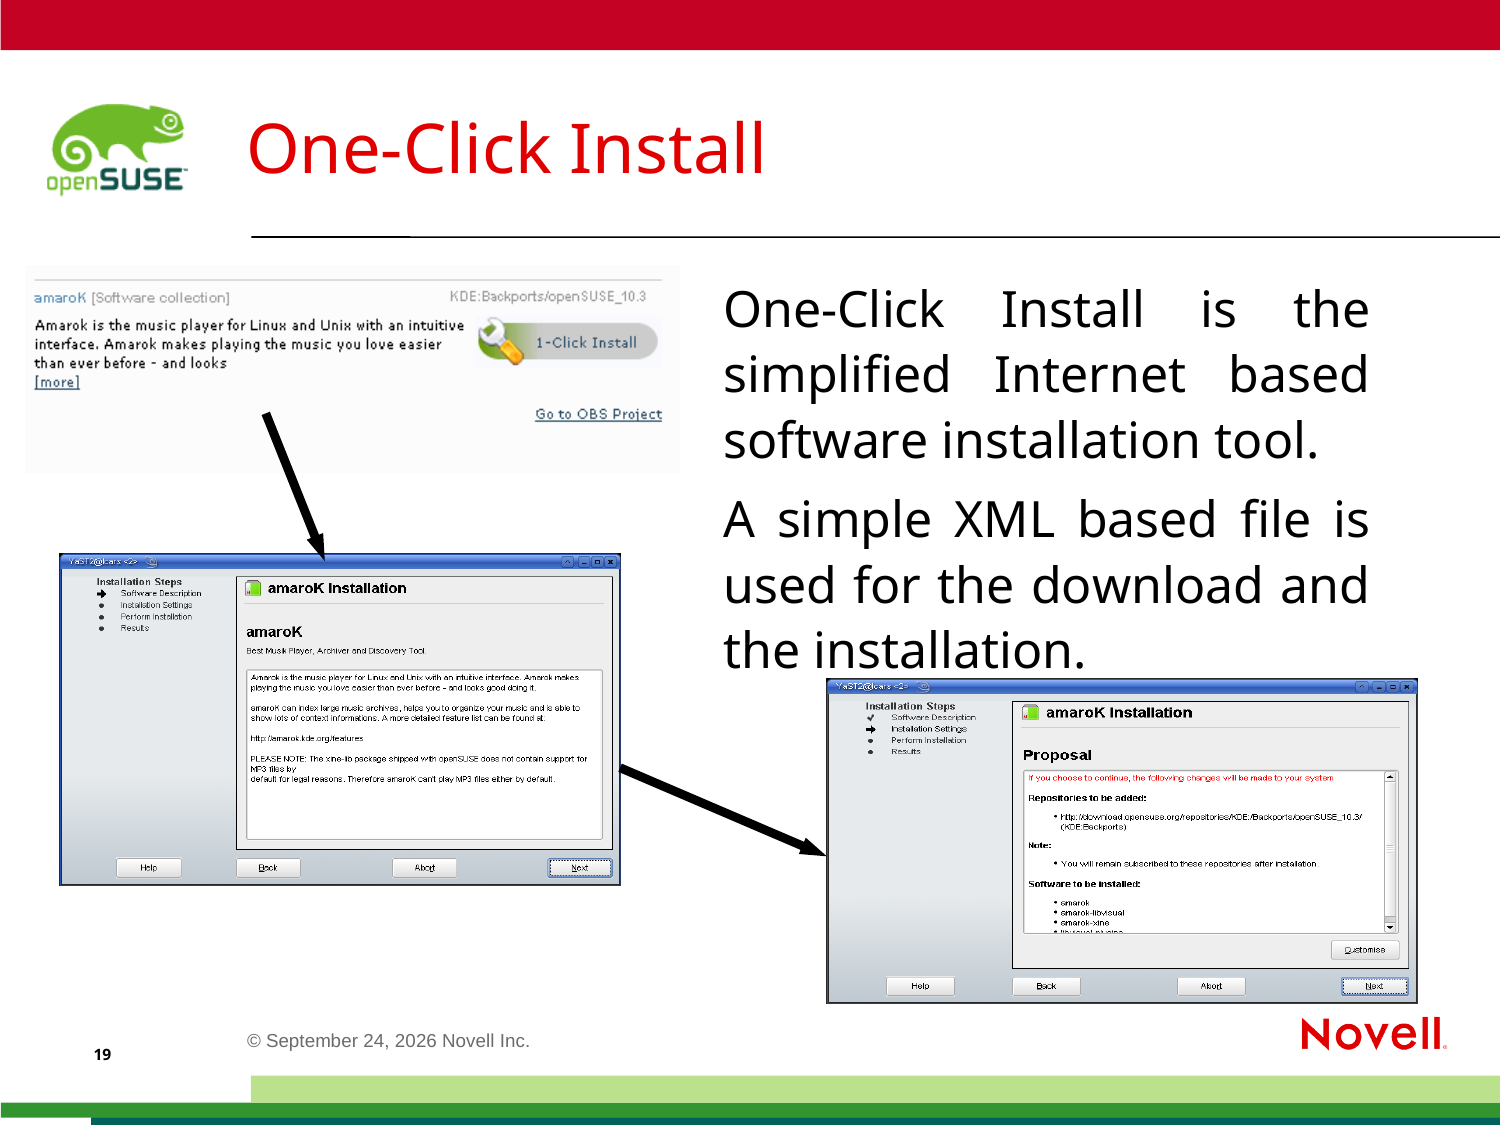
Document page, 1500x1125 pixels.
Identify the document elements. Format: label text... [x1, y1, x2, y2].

picture [25, 265, 680, 473]
picture [826, 678, 1418, 1004]
list One-Click Install is the simplified Internet based software installation tool. A simple XML based file is used for the download and the installation. [708, 267, 1463, 716]
title One-Click Install [246, 60, 1409, 239]
picture [1295, 1011, 1453, 1056]
picture [47, 104, 188, 197]
picture [59, 553, 621, 886]
